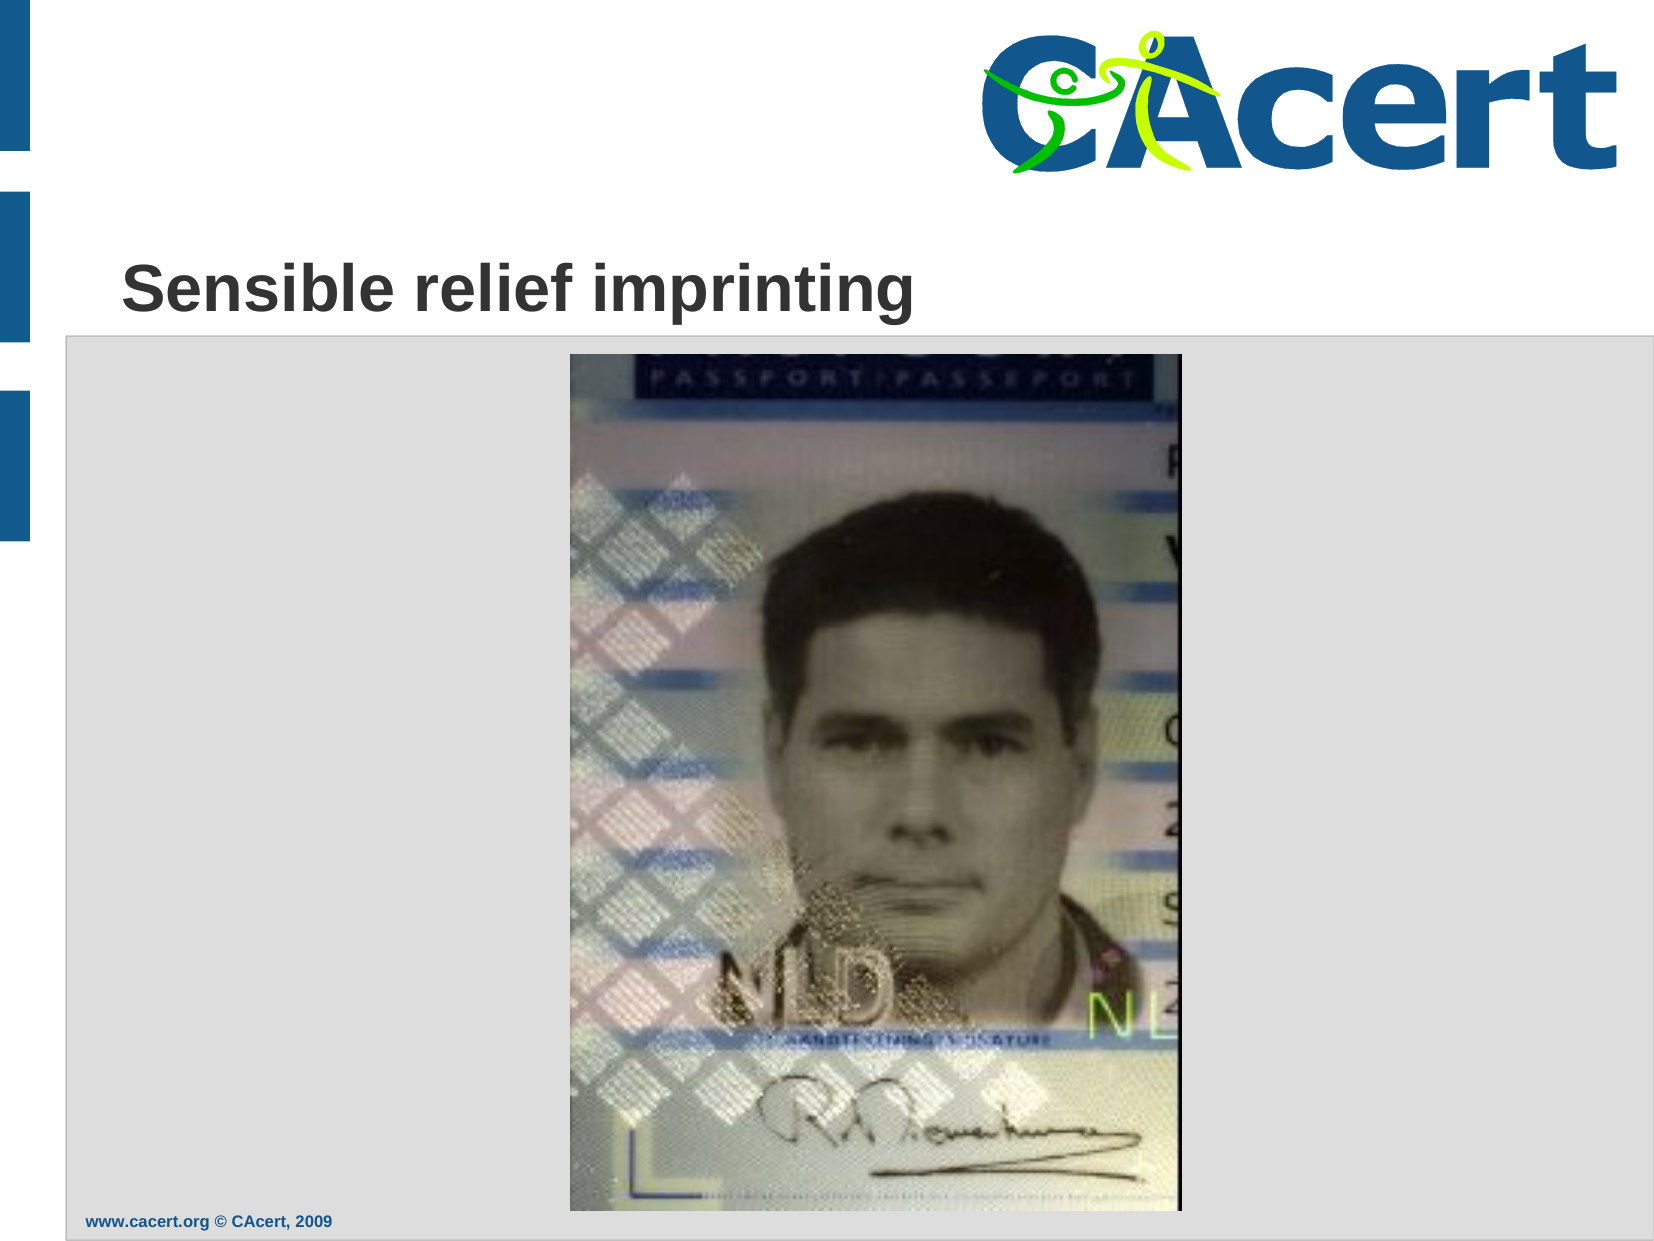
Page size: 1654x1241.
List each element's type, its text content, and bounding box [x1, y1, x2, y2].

title Sensible relief imprinting [121, 167, 1533, 326]
picture [570, 354, 1182, 1211]
